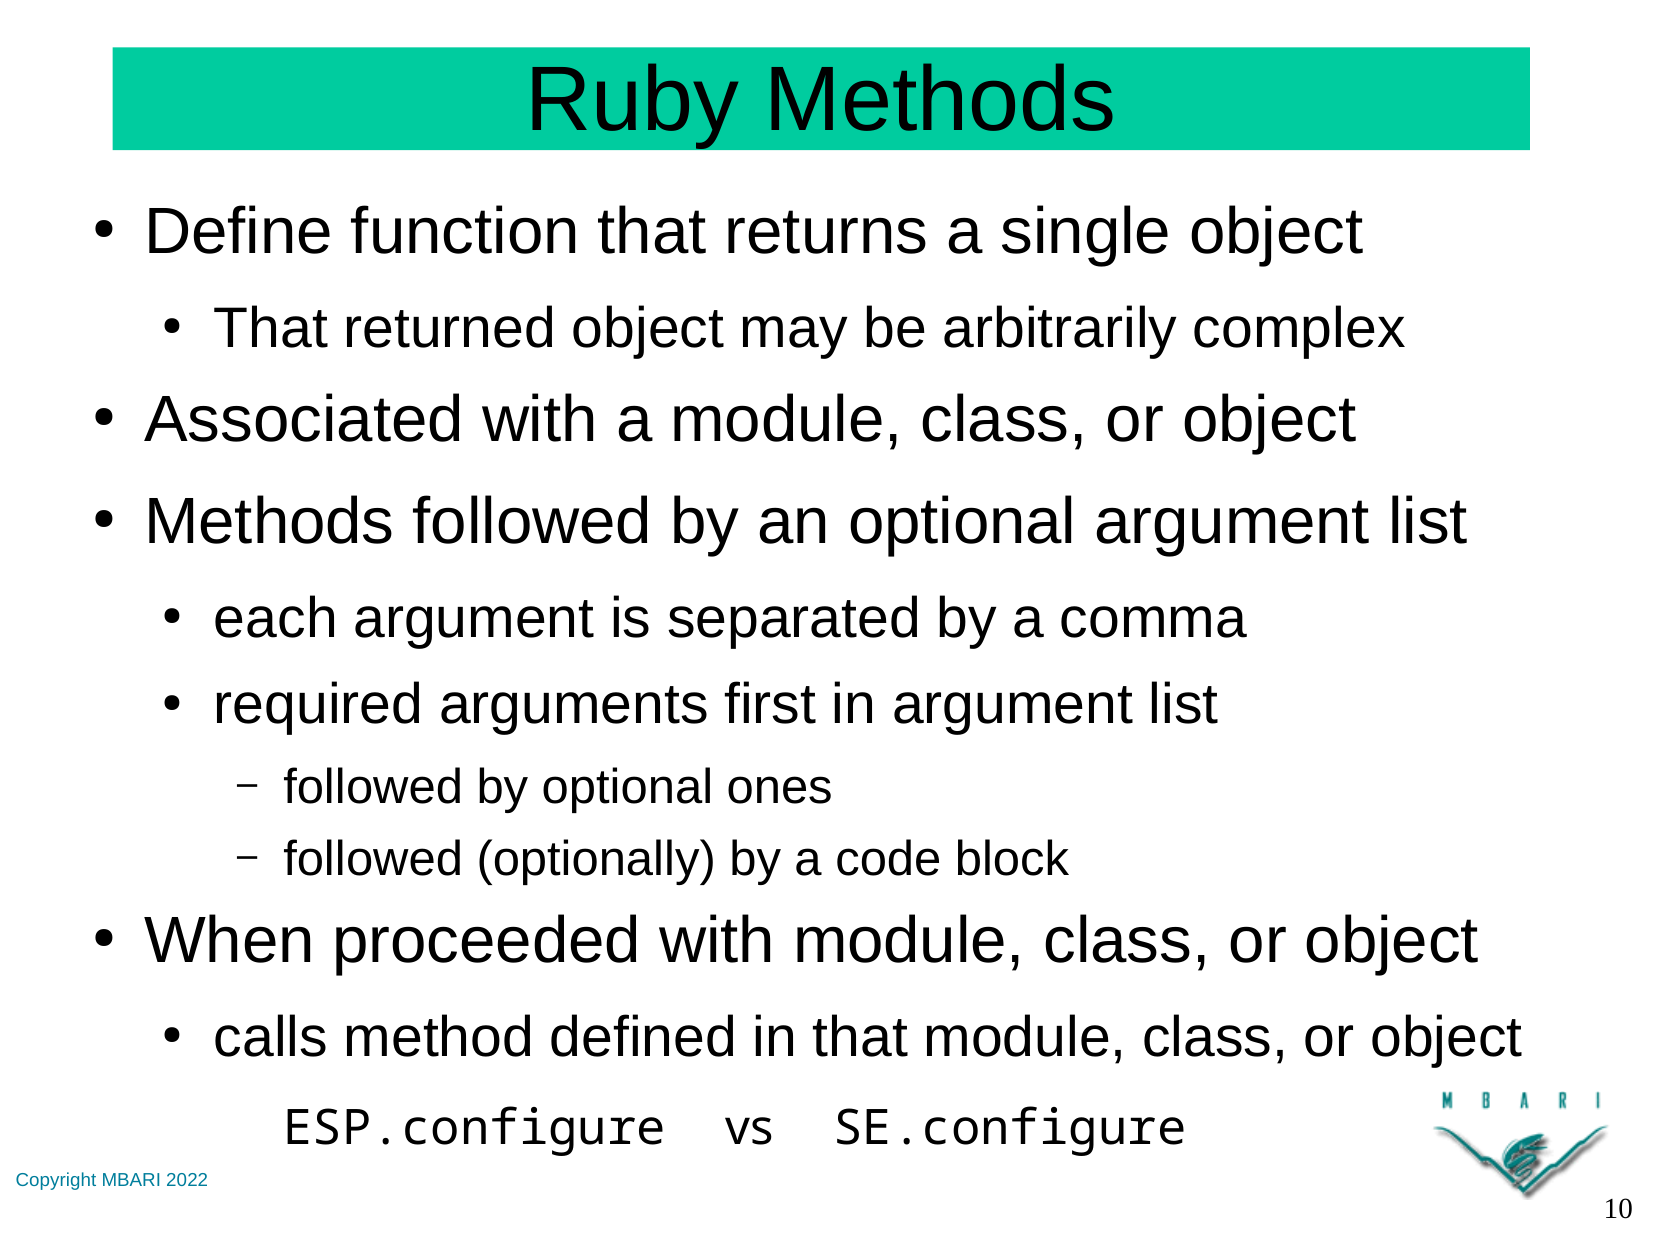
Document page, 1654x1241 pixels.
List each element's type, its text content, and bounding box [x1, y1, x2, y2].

title Ruby Methods [112, 47, 1530, 151]
list Define function that returns a single object That returned object may be arbitrarily complex Associated with a module, class, or object Methods followed by an optional argument list each argument is separated by a comma required arguments first in argument list followed by optional ones followed (optionally) by a code block When proceeded with module, class, or object calls method defined in that module, class, or object ESP.configure vs SE.configure [75, 194, 1651, 1163]
picture [1426, 1163, 1613, 1200]
